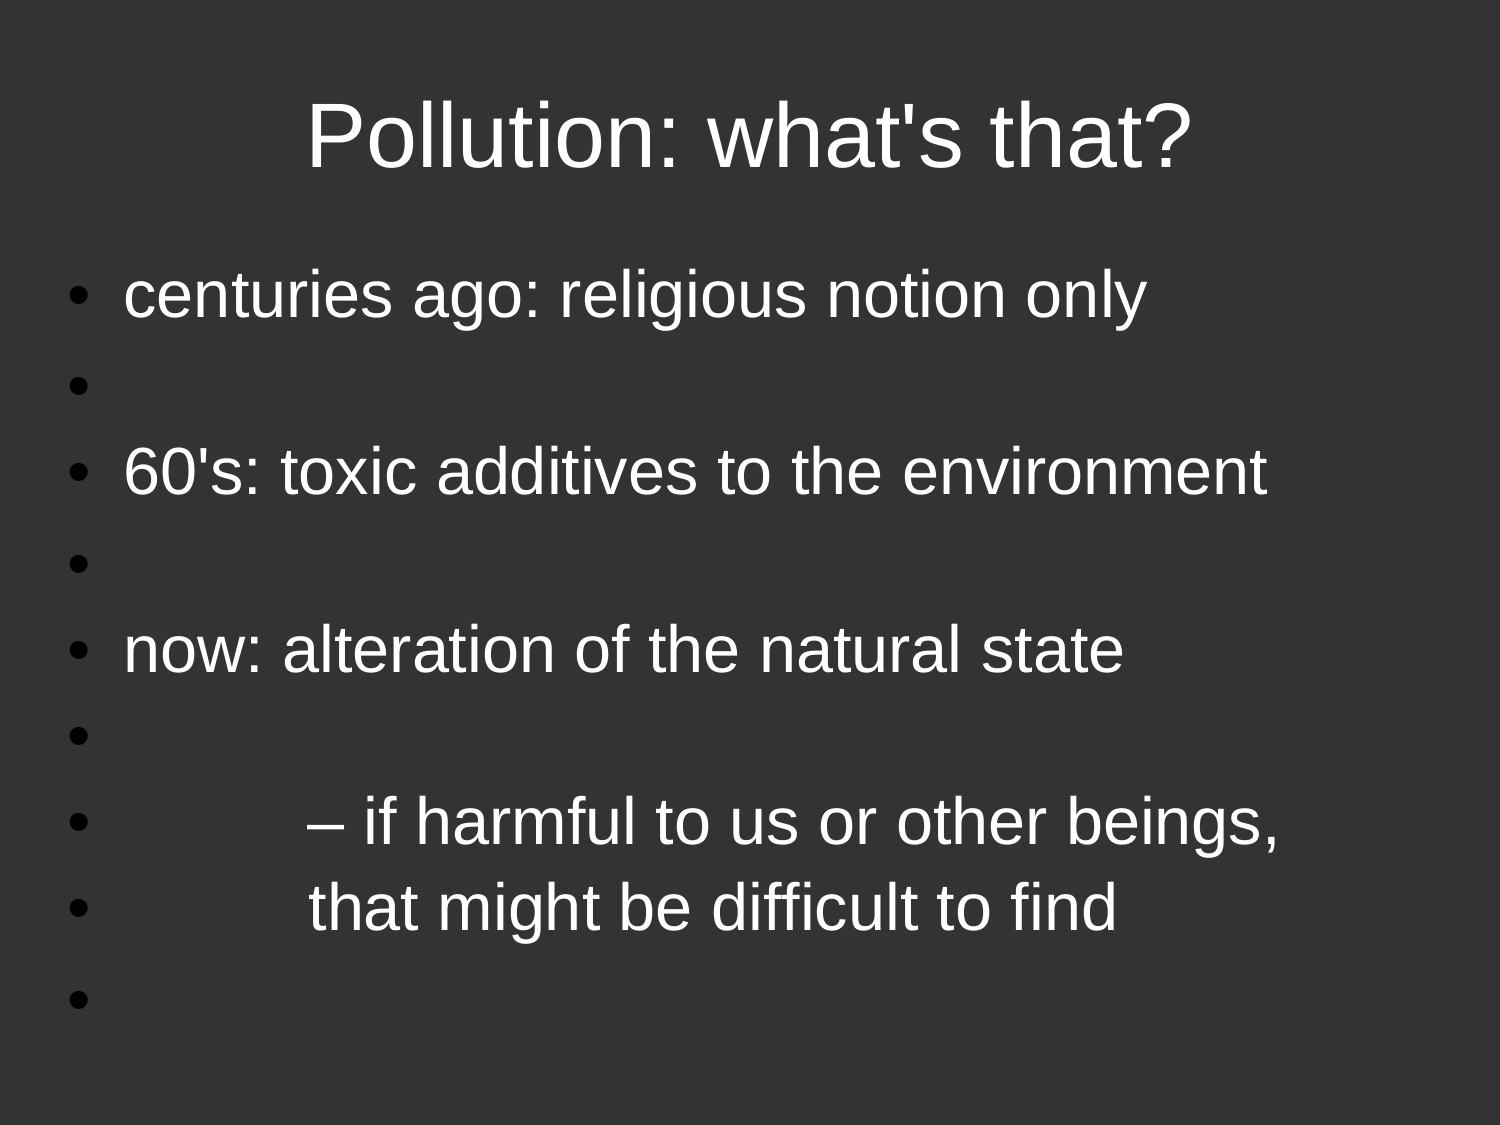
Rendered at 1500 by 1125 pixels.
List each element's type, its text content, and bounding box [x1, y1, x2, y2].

title Pollution: what's that? [75, 21, 1425, 257]
list centuries ago: religious notion only 60's: toxic additives to the environment now: alteration of the natural state – if harmful to us or other beings, that might be difficult to find [67, 261, 1418, 1042]
